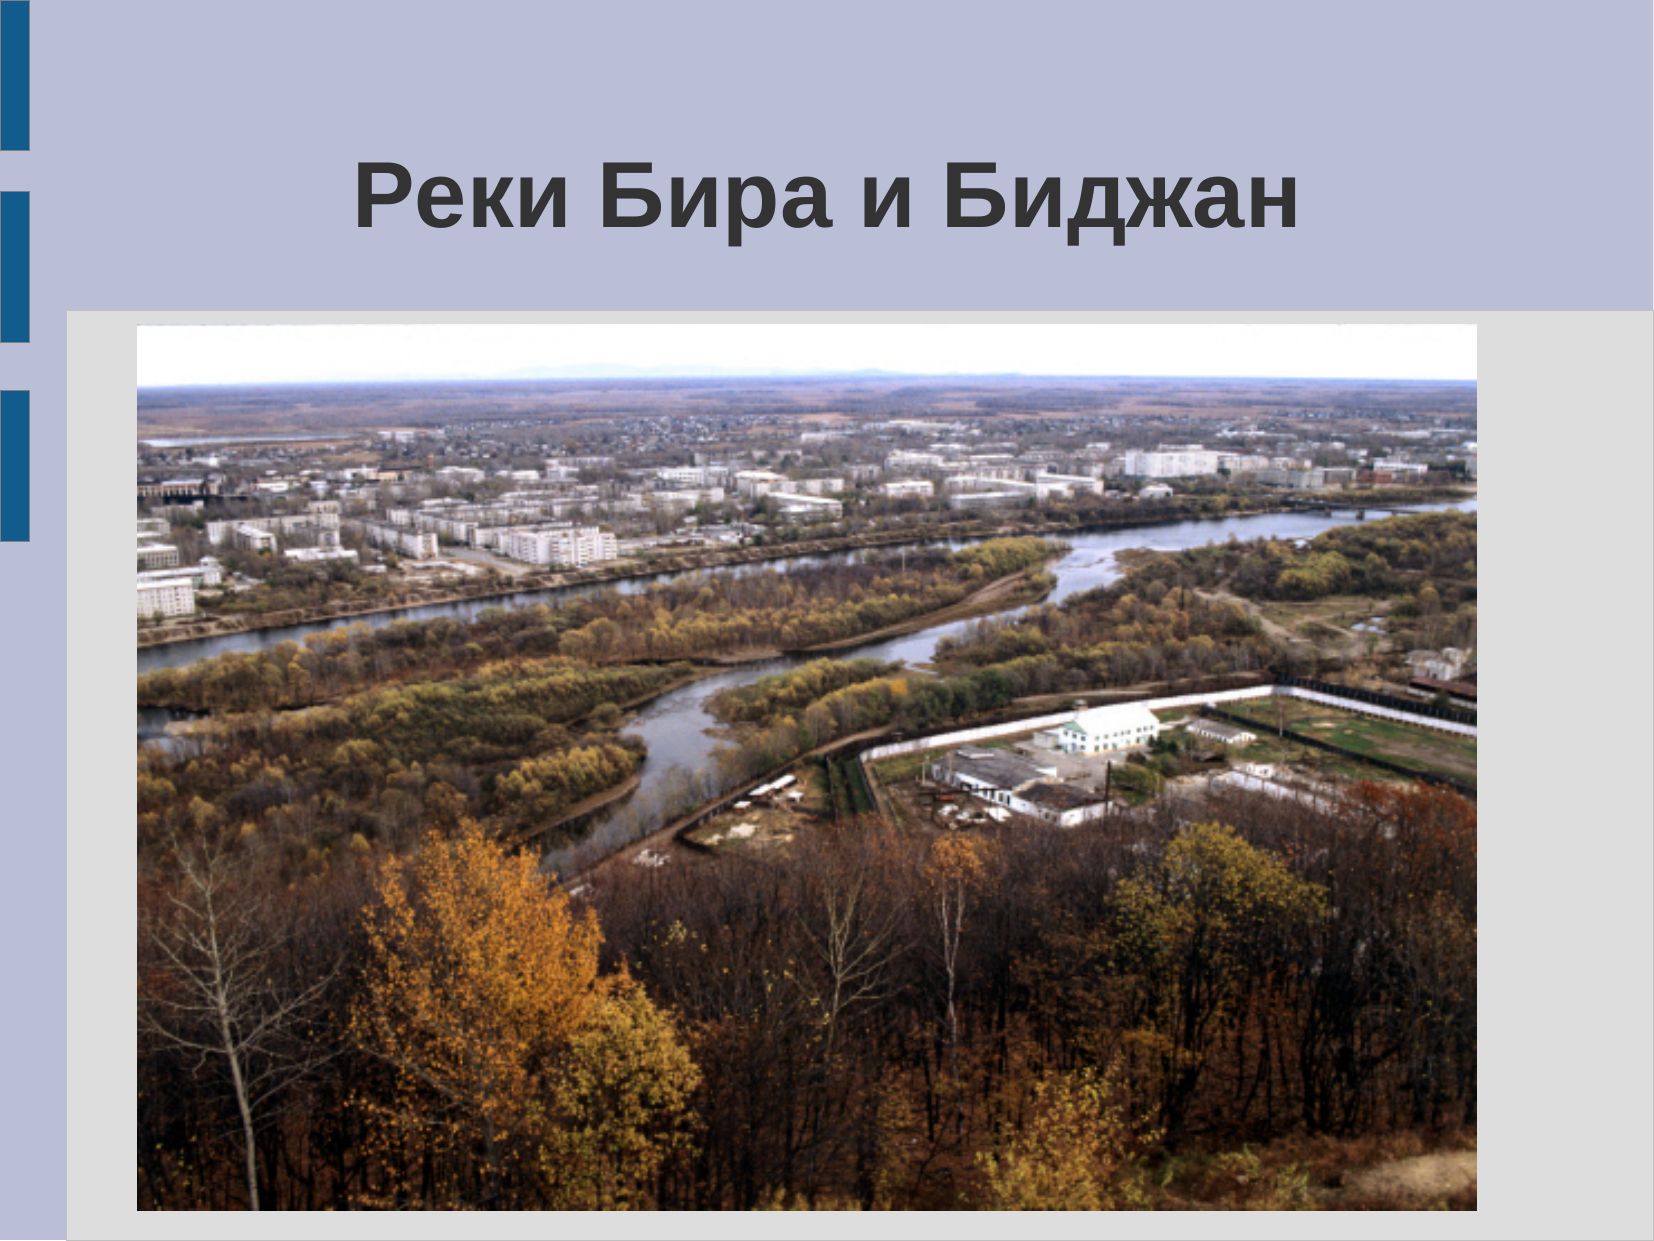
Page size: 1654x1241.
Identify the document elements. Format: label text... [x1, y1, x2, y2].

picture [137, 324, 1477, 1211]
title Реки Бира и Биджан [121, 91, 1534, 299]
